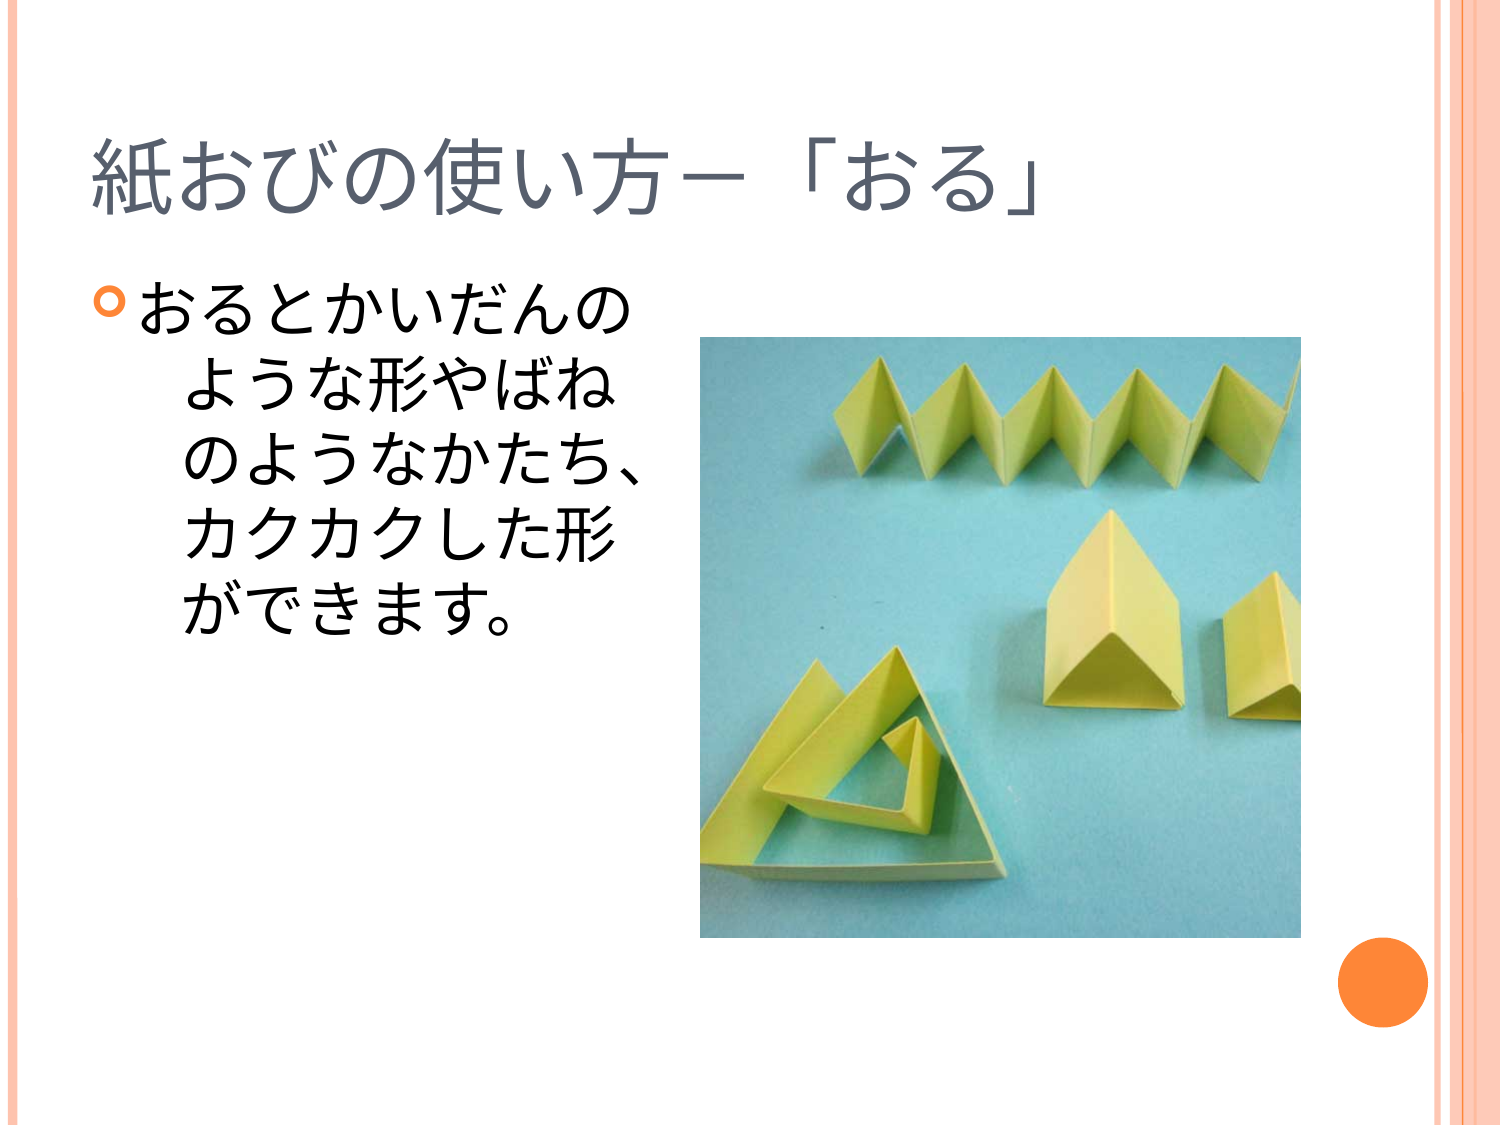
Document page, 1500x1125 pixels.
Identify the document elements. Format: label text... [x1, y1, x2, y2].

title 紙おびの使い方－「おる」 [75, 45, 1300, 233]
list おるとかいだんのような形やばねのようなかたち、カクカクした形ができます。 [75, 262, 676, 1013]
picture [700, 337, 1301, 938]
